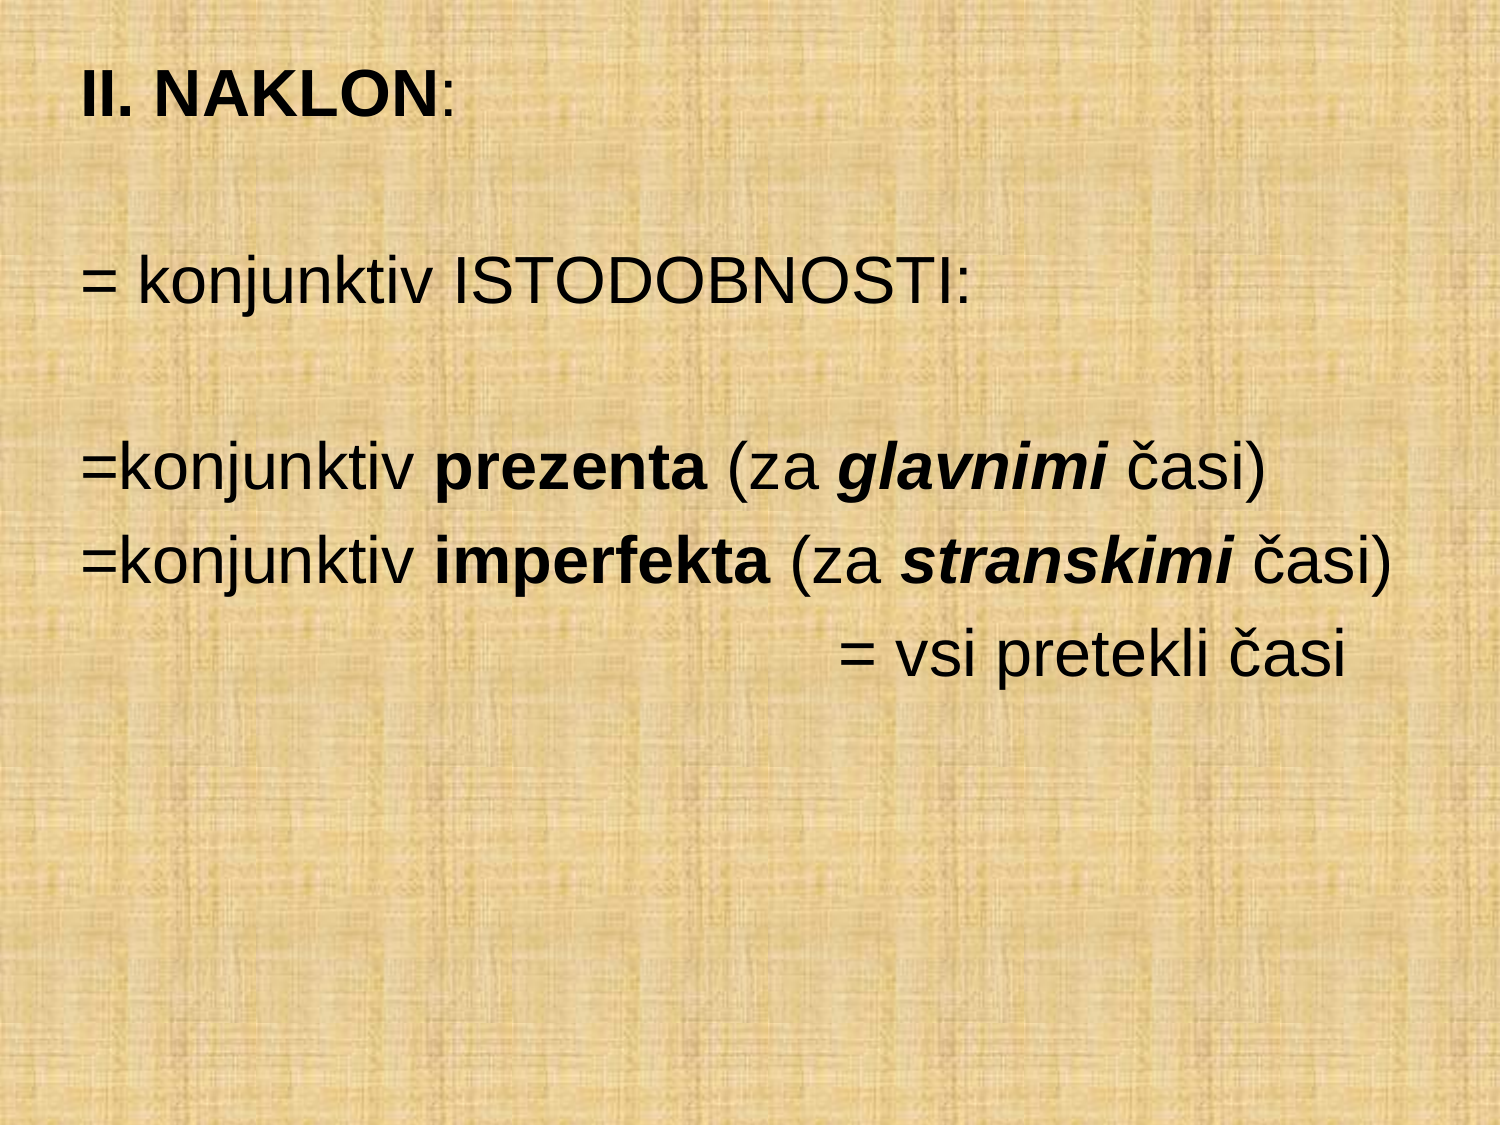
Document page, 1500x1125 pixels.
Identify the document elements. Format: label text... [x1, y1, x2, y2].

list II. NAKLON: = konjunktiv ISTODOBNOSTI: =konjunktiv prezenta (za glavnimi časi) =konjunktiv imperfekta (za stranskimi časi) = vsi pretekli časi [64, 42, 1425, 1005]
picture [0, 0, 1500, 1125]
